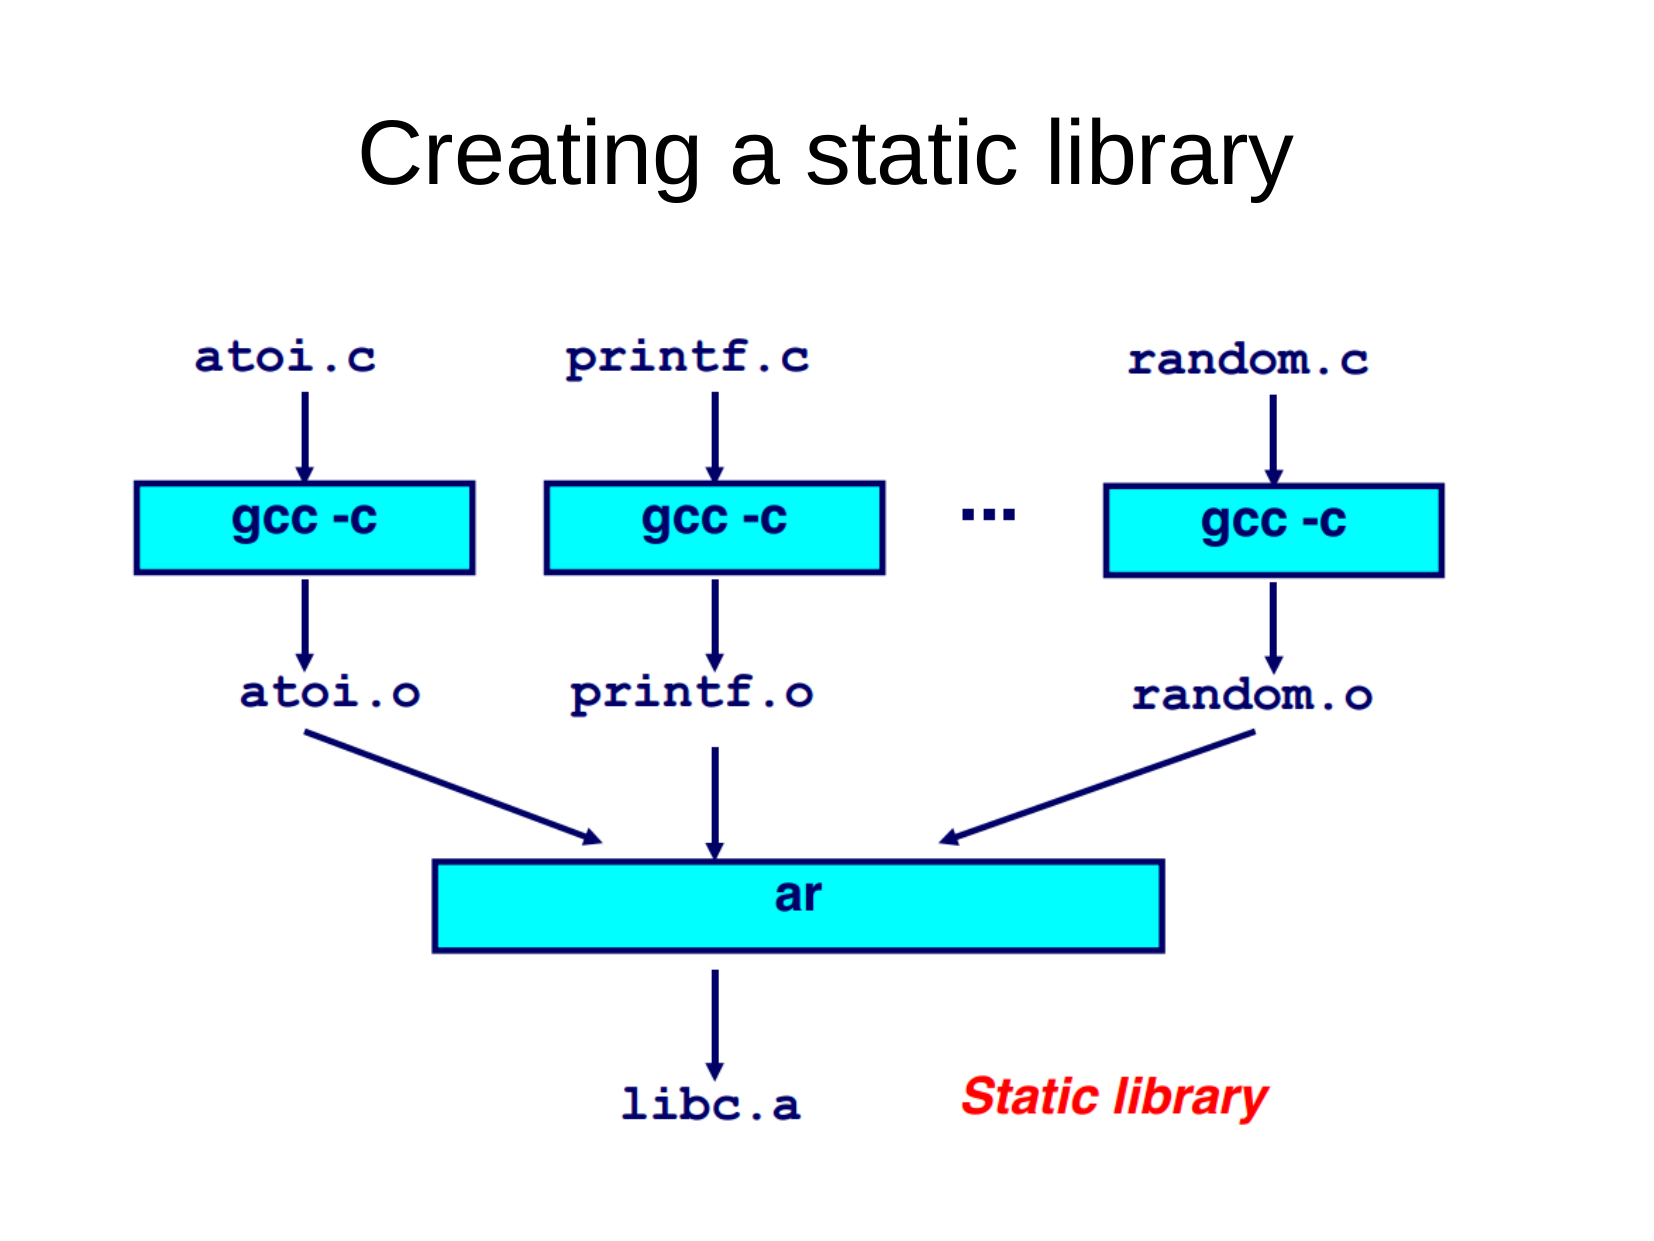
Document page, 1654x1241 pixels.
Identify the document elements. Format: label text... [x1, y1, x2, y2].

picture [106, 261, 1463, 1163]
title Creating a static library [82, 49, 1571, 257]
